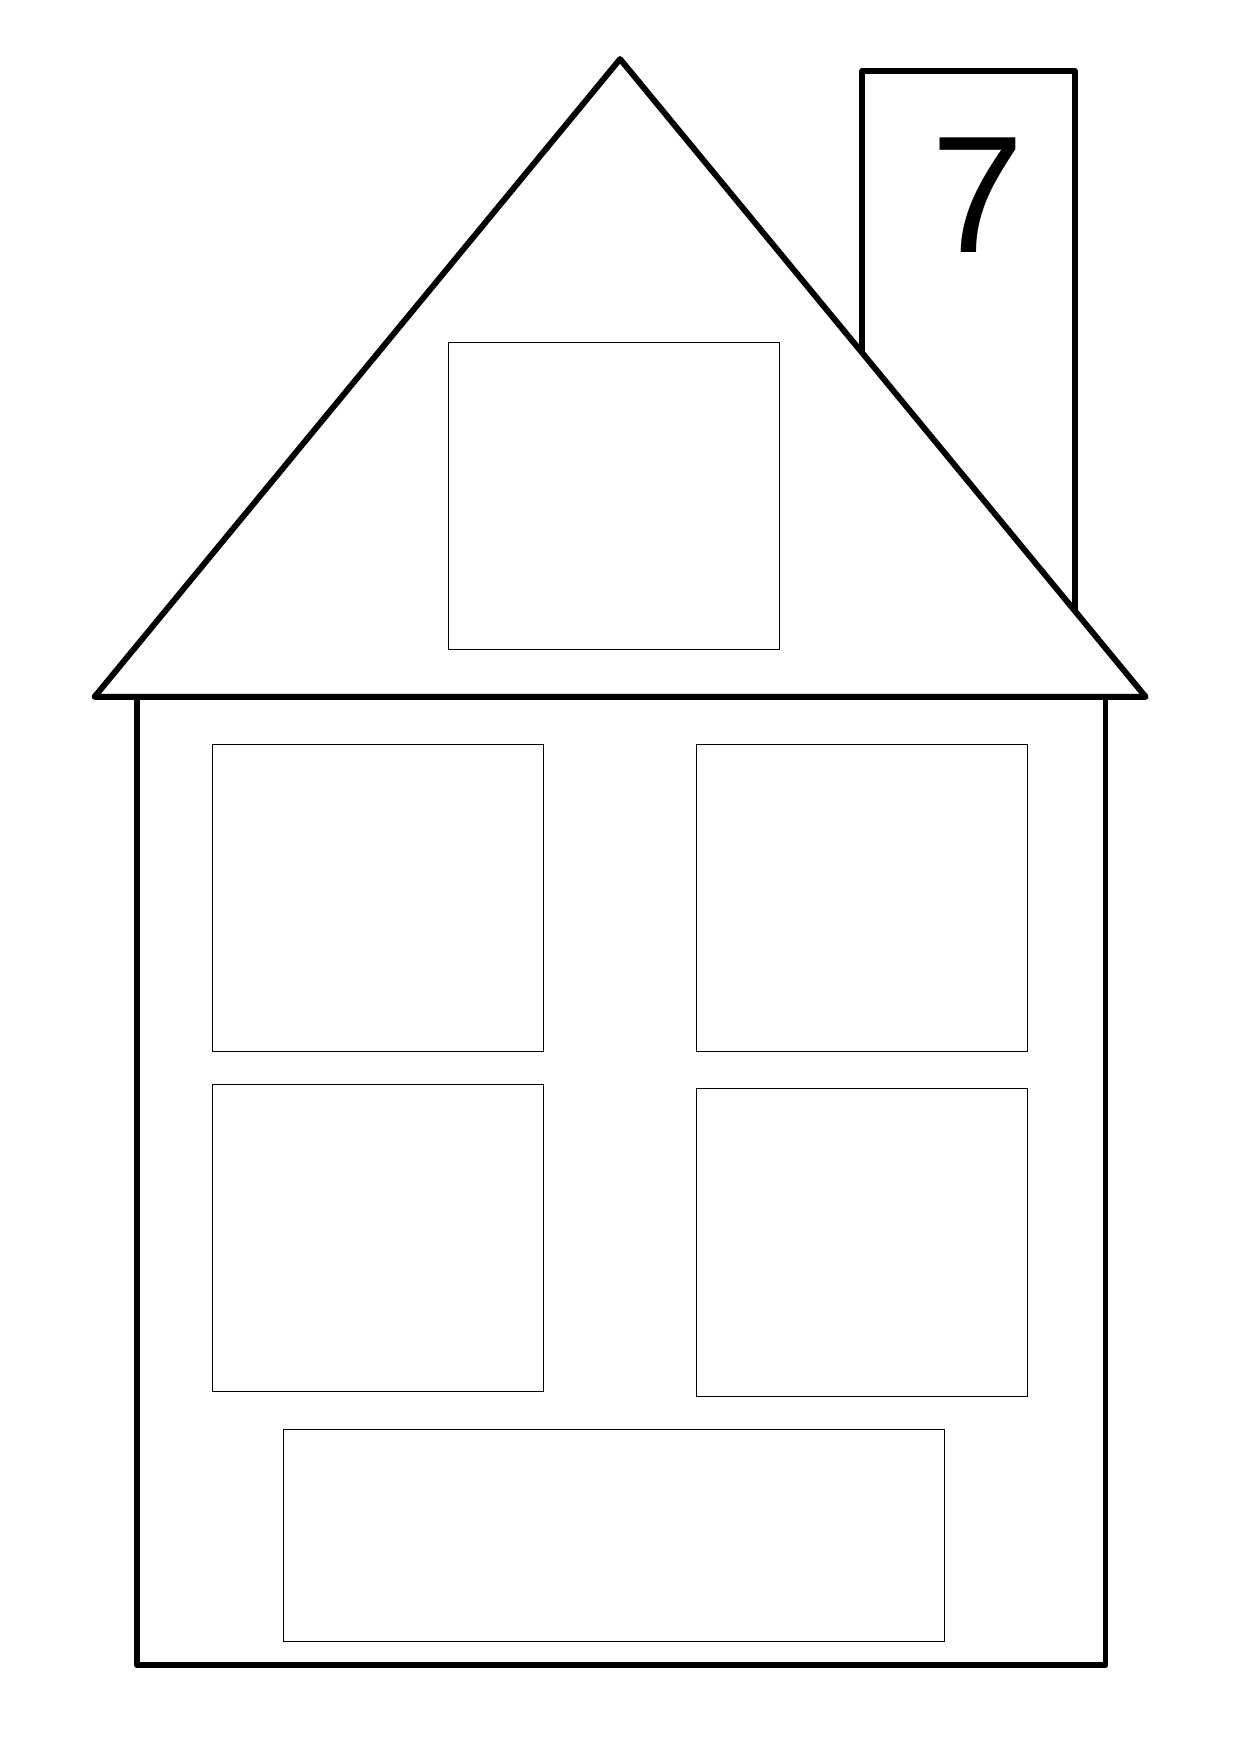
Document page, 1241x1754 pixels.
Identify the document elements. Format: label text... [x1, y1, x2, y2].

text_box [94, 59, 1146, 1666]
text_box 7 [916, 94, 1040, 296]
